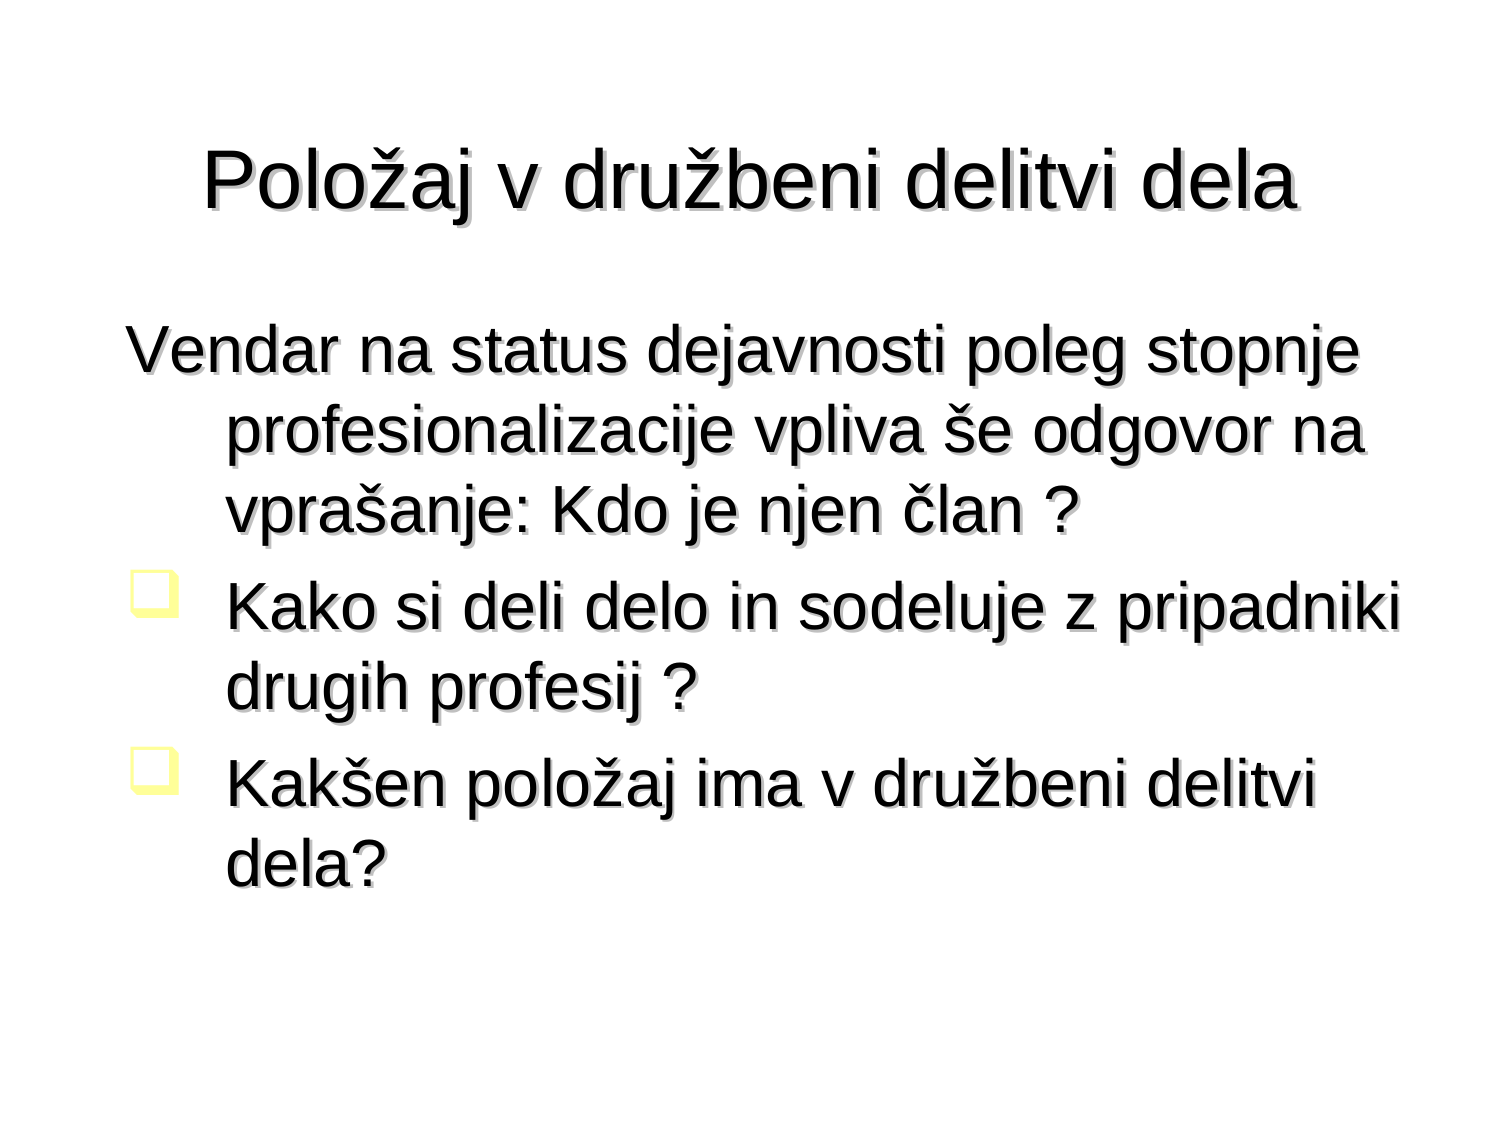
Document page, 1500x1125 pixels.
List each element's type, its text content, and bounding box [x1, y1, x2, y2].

list [75, 262, 1426, 1006]
title Položaj v družbeni delitvi dela [75, 25, 1426, 233]
text_box Vendar na status dejavnosti poleg stopnje profesionalizacije vpliva še odgovor na vprašanje: Kdo je njen član ? Kako si deli delo in sodeluje z pripadniki drugih profesij ? Kakšen položaj ima v družbeni delitvi dela? [110, 297, 1461, 1042]
